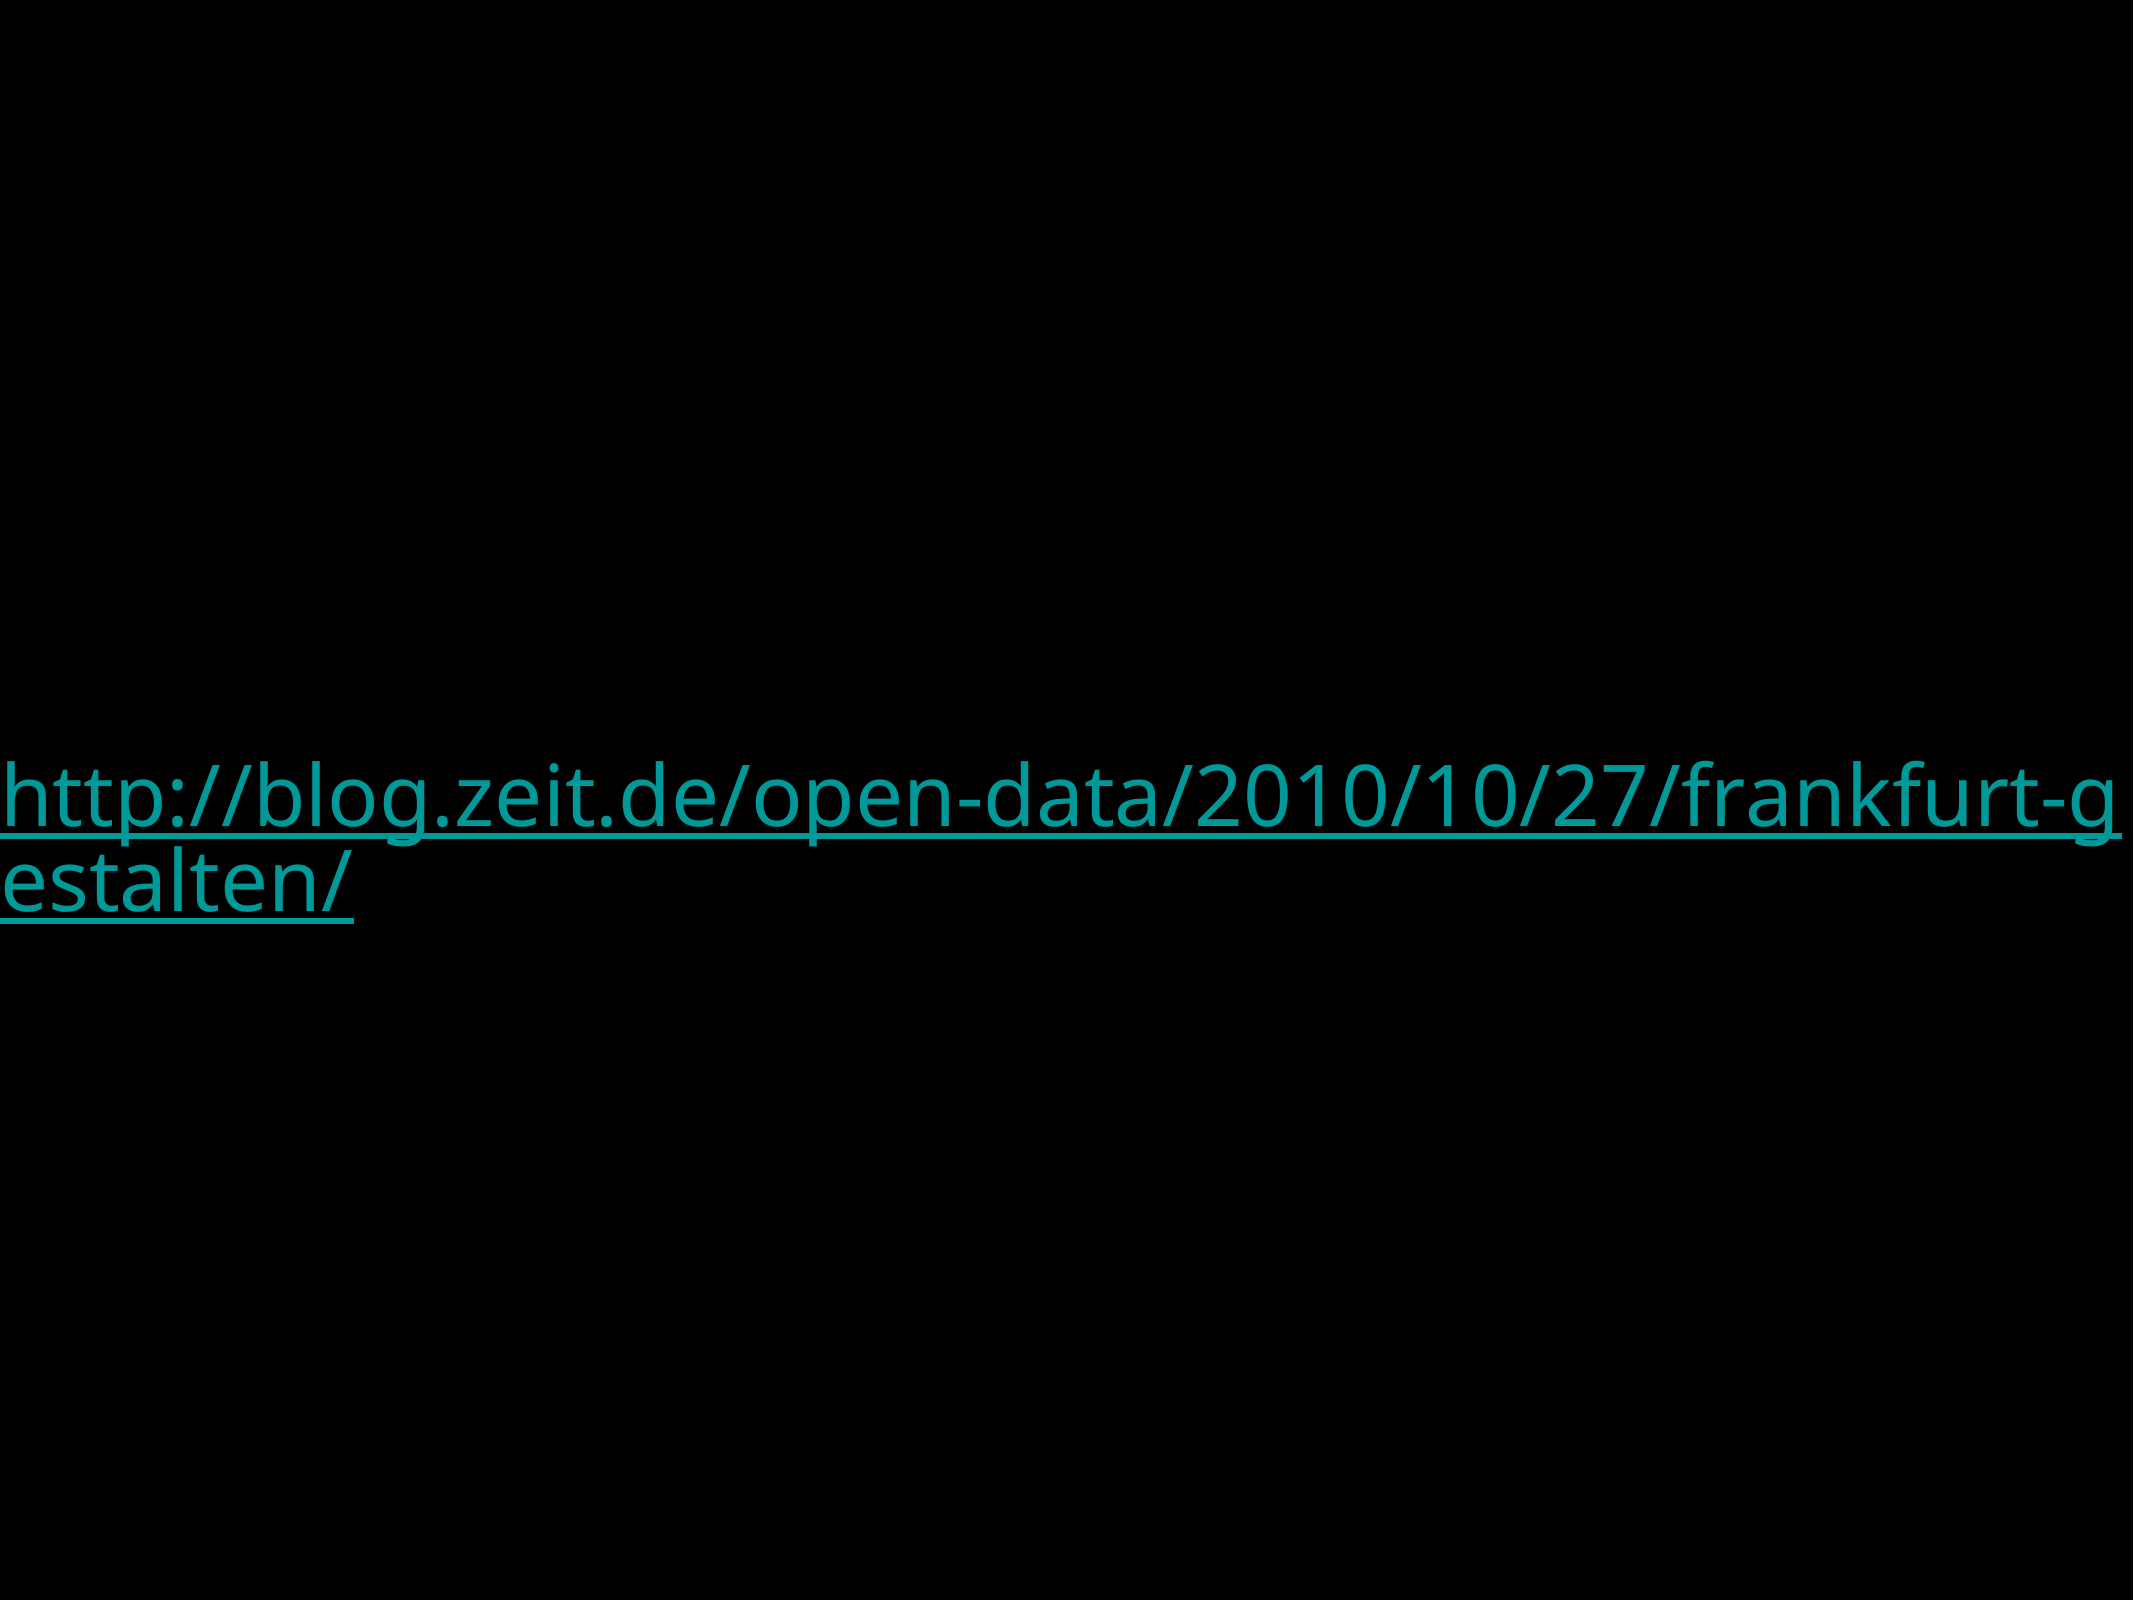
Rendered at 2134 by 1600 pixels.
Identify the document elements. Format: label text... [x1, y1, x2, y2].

text_box http://blog.zeit.de/open-data/2010/10/27/frankfurt-gestalten/ [0, 741, 2132, 857]
